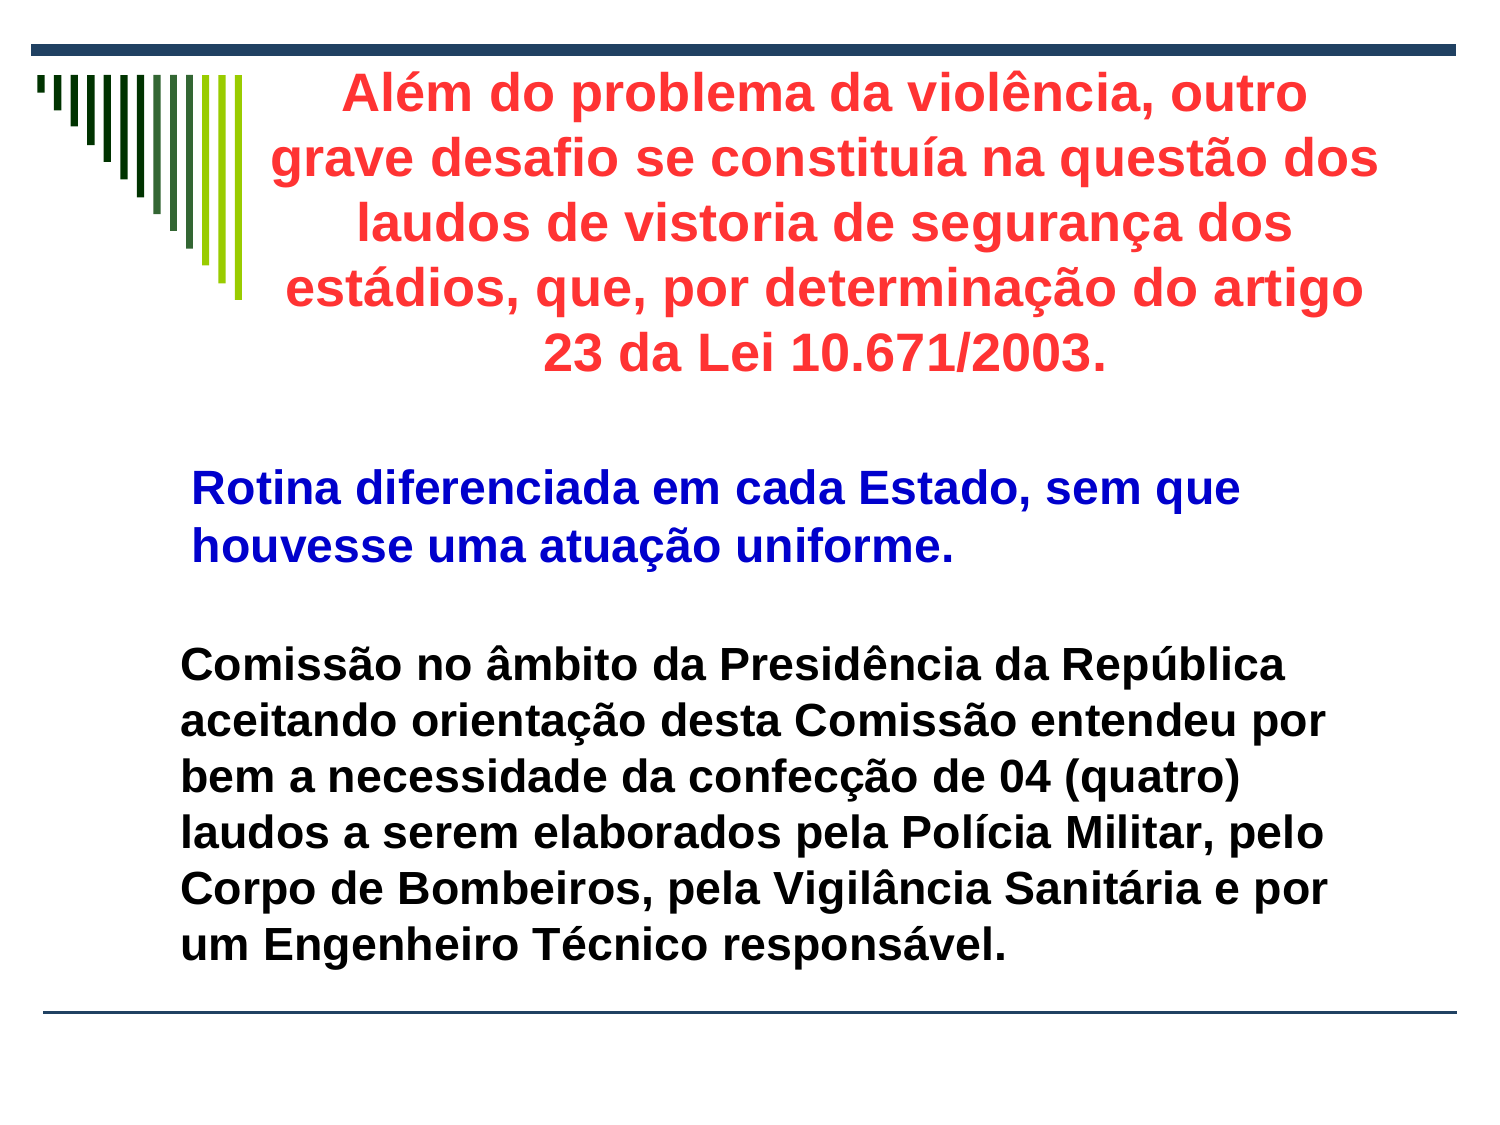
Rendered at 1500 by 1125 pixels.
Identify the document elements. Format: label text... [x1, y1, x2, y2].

list Comissão no âmbito da Presidência da República aceitando orientação desta Comissão entendeu por bem a necessidade da confecção de 04 (quatro) laudos a serem elaborados pela Polícia Militar, pelo Corpo de Bombeiros, pela Vigilância Sanitária e por um Engenheiro Técnico responsável. [165, 625, 1406, 981]
list Rotina diferenciada em cada Estado, sem que houvesse uma atuação uniforme. [177, 448, 1328, 625]
title Além do problema da violência, outro grave desafio se constituía na questão dos laudos de vistoria de segurança dos estádios, que, por determinação do artigo 23 da Lei 10.671/2003. [255, 49, 1406, 390]
